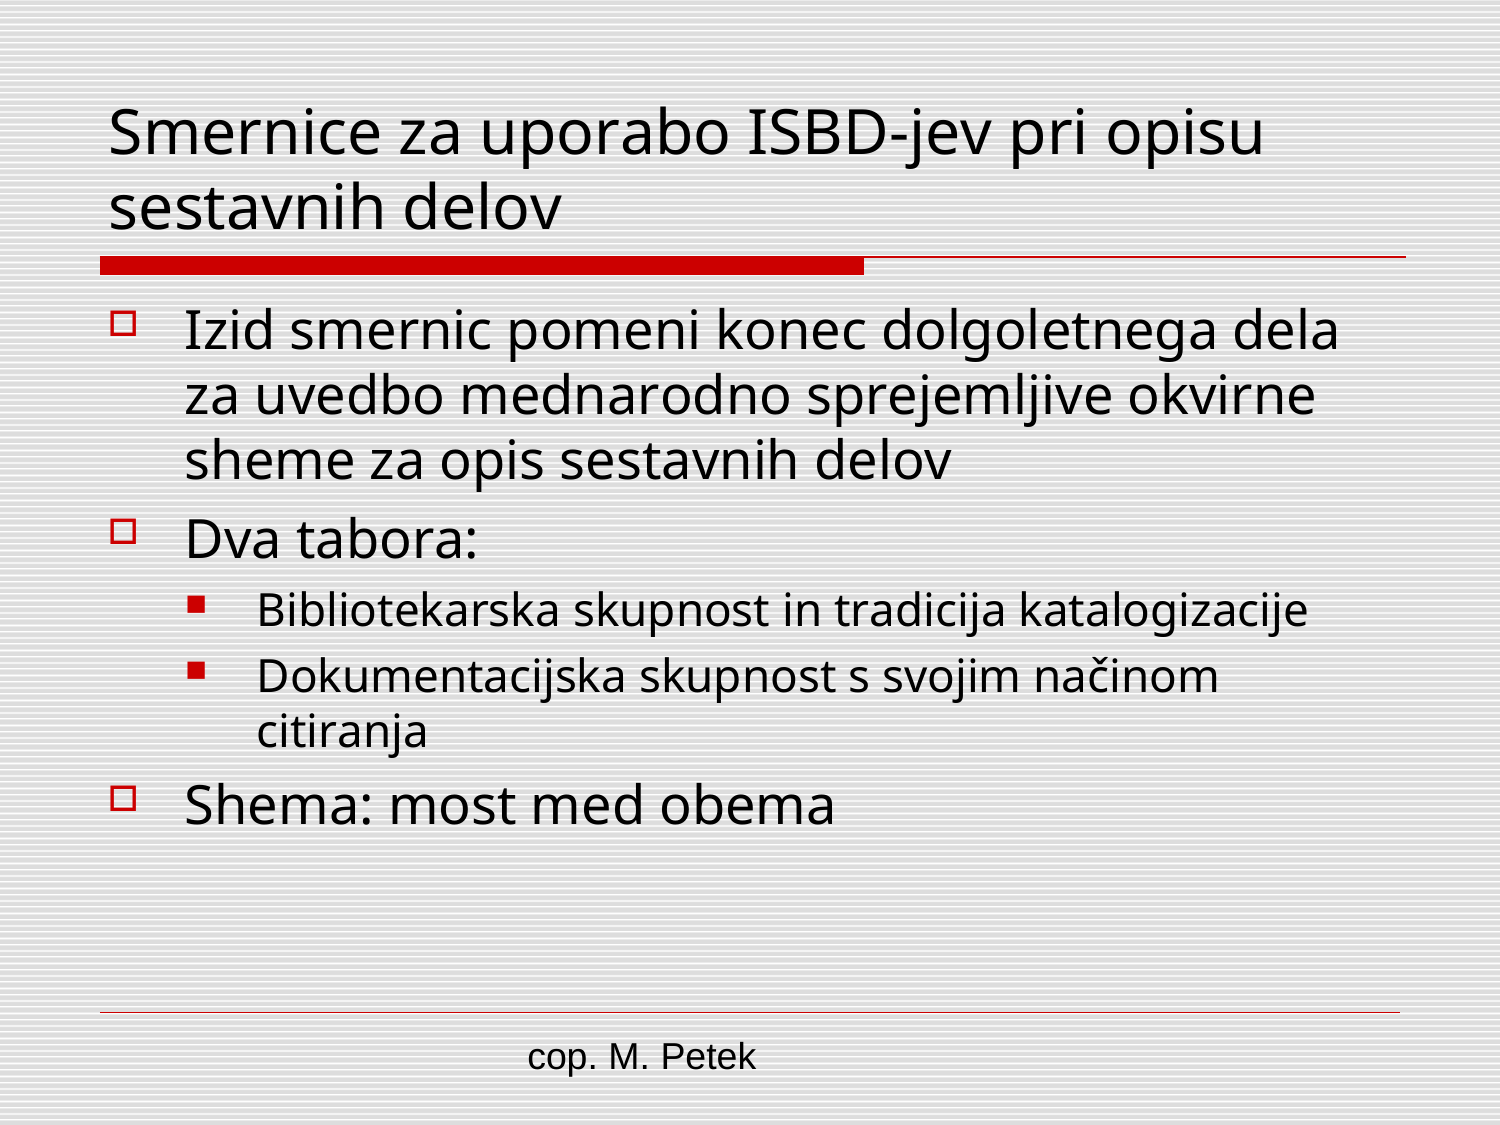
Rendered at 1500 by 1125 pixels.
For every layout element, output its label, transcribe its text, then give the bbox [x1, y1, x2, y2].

title Smernice za uporabo ISBD-jev pri opisu sestavnih delov [94, 49, 1407, 250]
list Izid smernic pomeni konec dolgoletnega dela za uvedbo mednarodno sprejemljive okvirne sheme za opis sestavnih delov Dva tabora: Bibliotekarska skupnost in tradicija katalogizacije Dokumentacijska skupnost s svojim načinom citiranja Shema: most med obema [92, 287, 1406, 988]
picture [0, 0, 1500, 1125]
